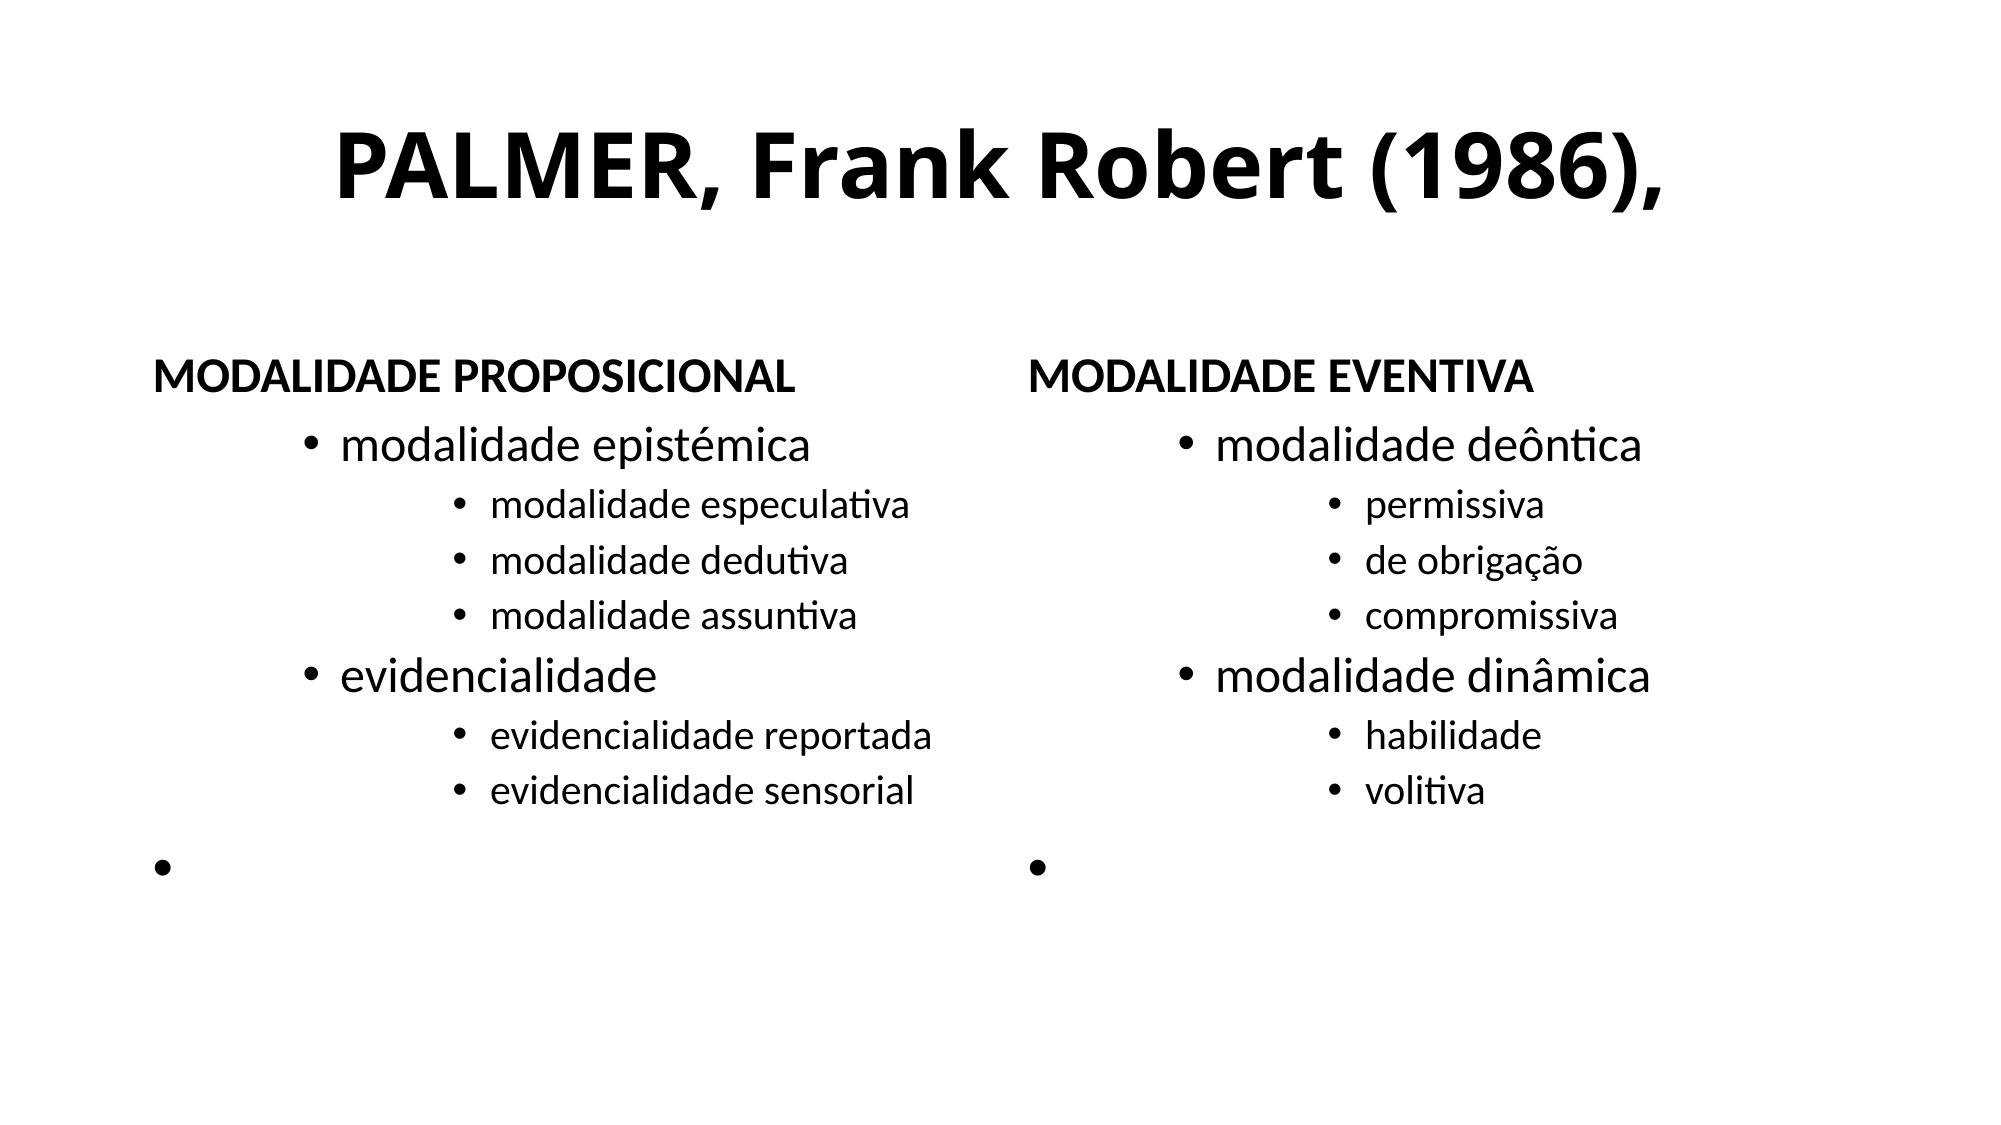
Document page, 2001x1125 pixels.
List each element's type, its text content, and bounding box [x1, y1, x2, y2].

title PALMER, Frank Robert (1986), [137, 59, 1863, 278]
list modalidade deôntica permissiva de obrigação compromissiva modalidade dinâmica habilidade volitiva [1012, 410, 1863, 1016]
list modalidade epistémica modalidade especulativa modalidade dedutiva modalidade assuntiva evidencialidade evidencialidade reportada evidencialidade sensorial [137, 410, 984, 1016]
list MODALIDADE EVENTIVA [1012, 275, 1863, 410]
list MODALIDADE PROPOSICIONAL [137, 275, 984, 410]
